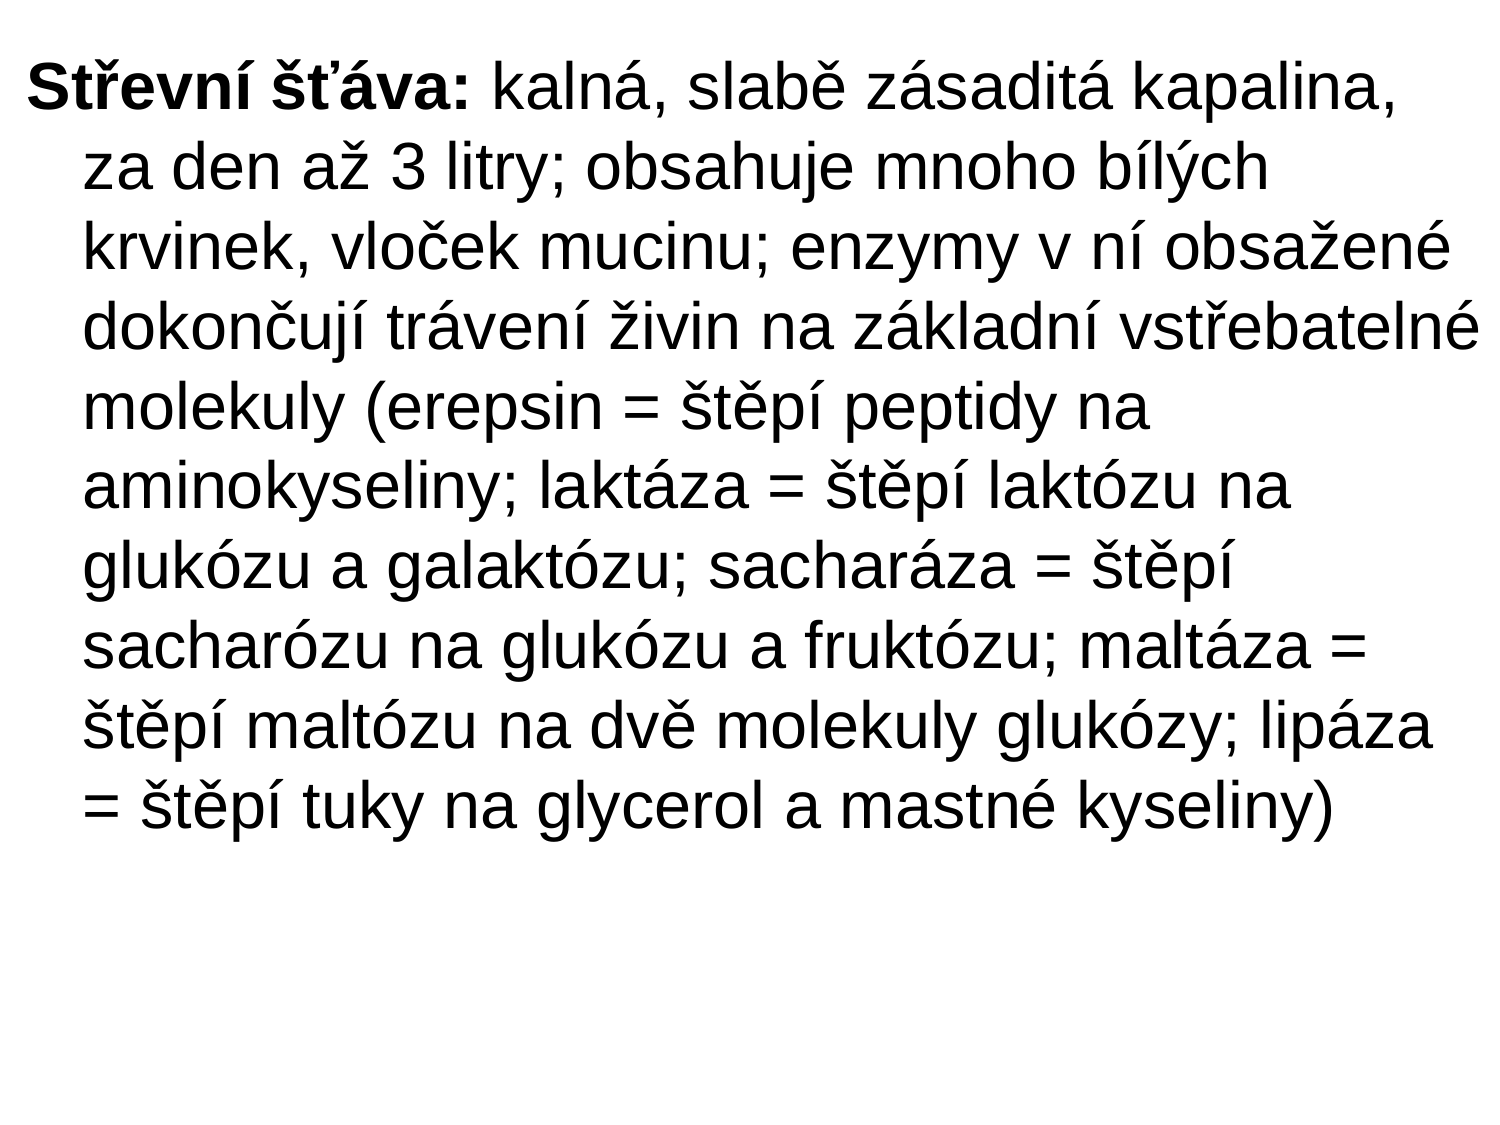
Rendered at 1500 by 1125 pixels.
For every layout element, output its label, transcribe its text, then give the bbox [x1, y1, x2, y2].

list Střevní šťáva: kalná, slabě zásaditá kapalina, za den až 3 litry; obsahuje mnoho bílých krvinek, vloček mucinu; enzymy v ní obsažené dokončují trávení živin na základní vstřebatelné molekuly (erepsin = štěpí peptidy na aminokyseliny; laktáza = štěpí laktózu na glukózu a galaktózu; sacharáza = štěpí sacharózu na glukózu a fruktózu; maltáza = štěpí maltózu na dvě molekuly glukózy; lipáza = štěpí tuky na glycerol a mastné kyseliny) [11, 35, 1500, 1125]
